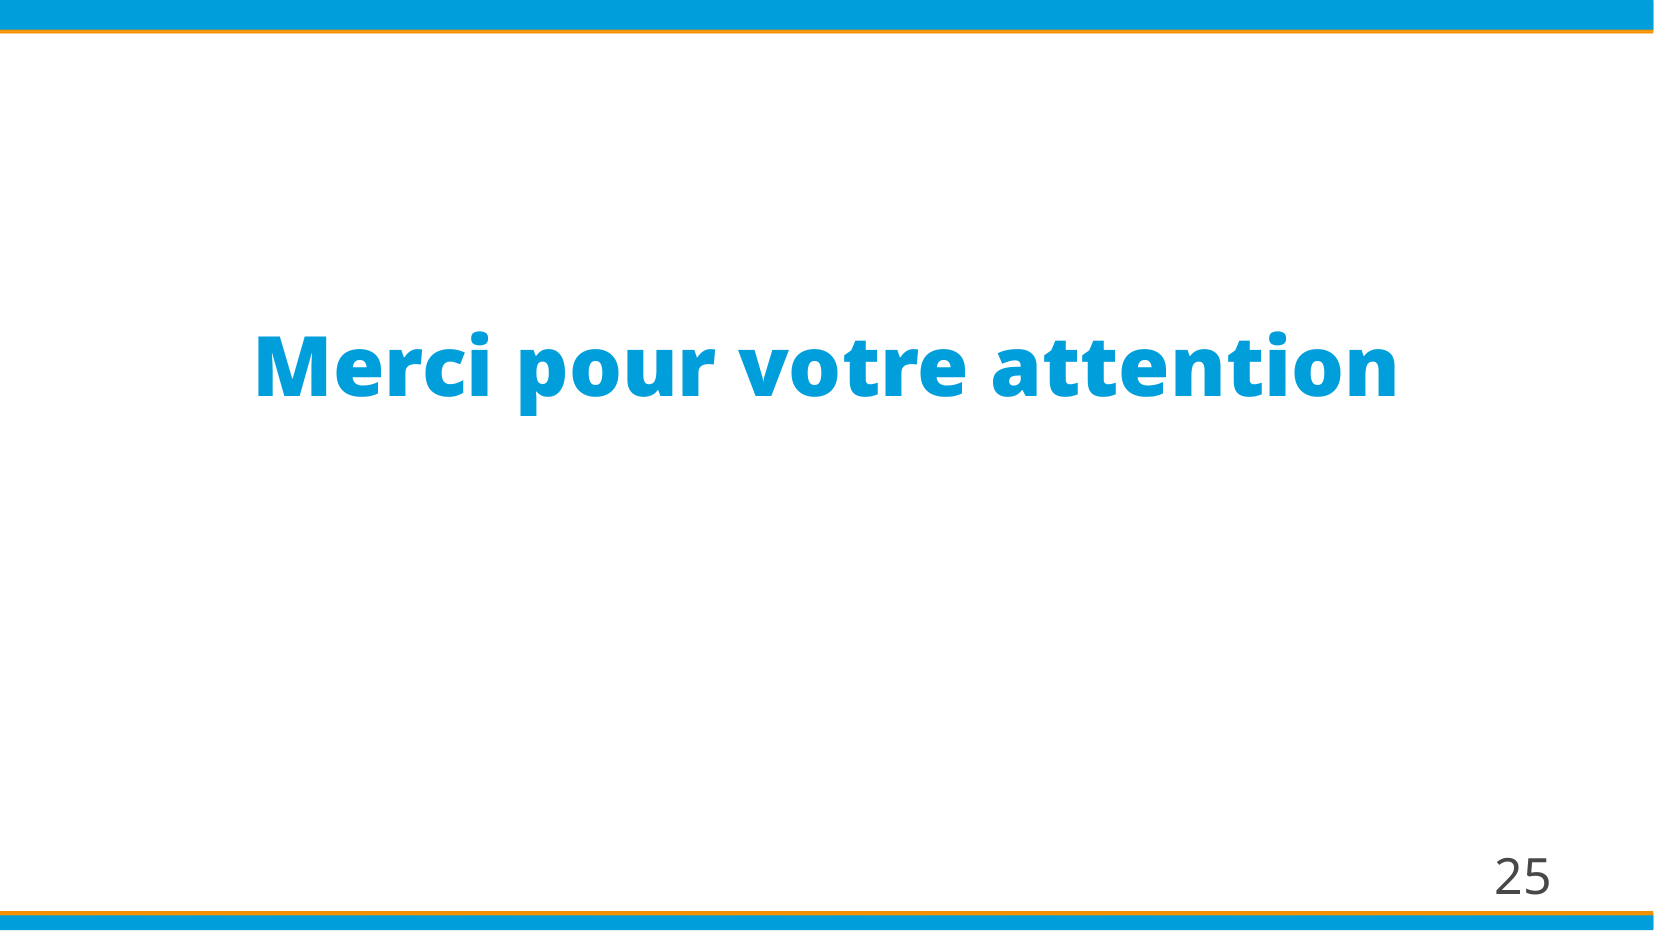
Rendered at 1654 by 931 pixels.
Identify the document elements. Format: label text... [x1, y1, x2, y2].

subtitle Merci pour votre attention [88, 44, 1565, 798]
